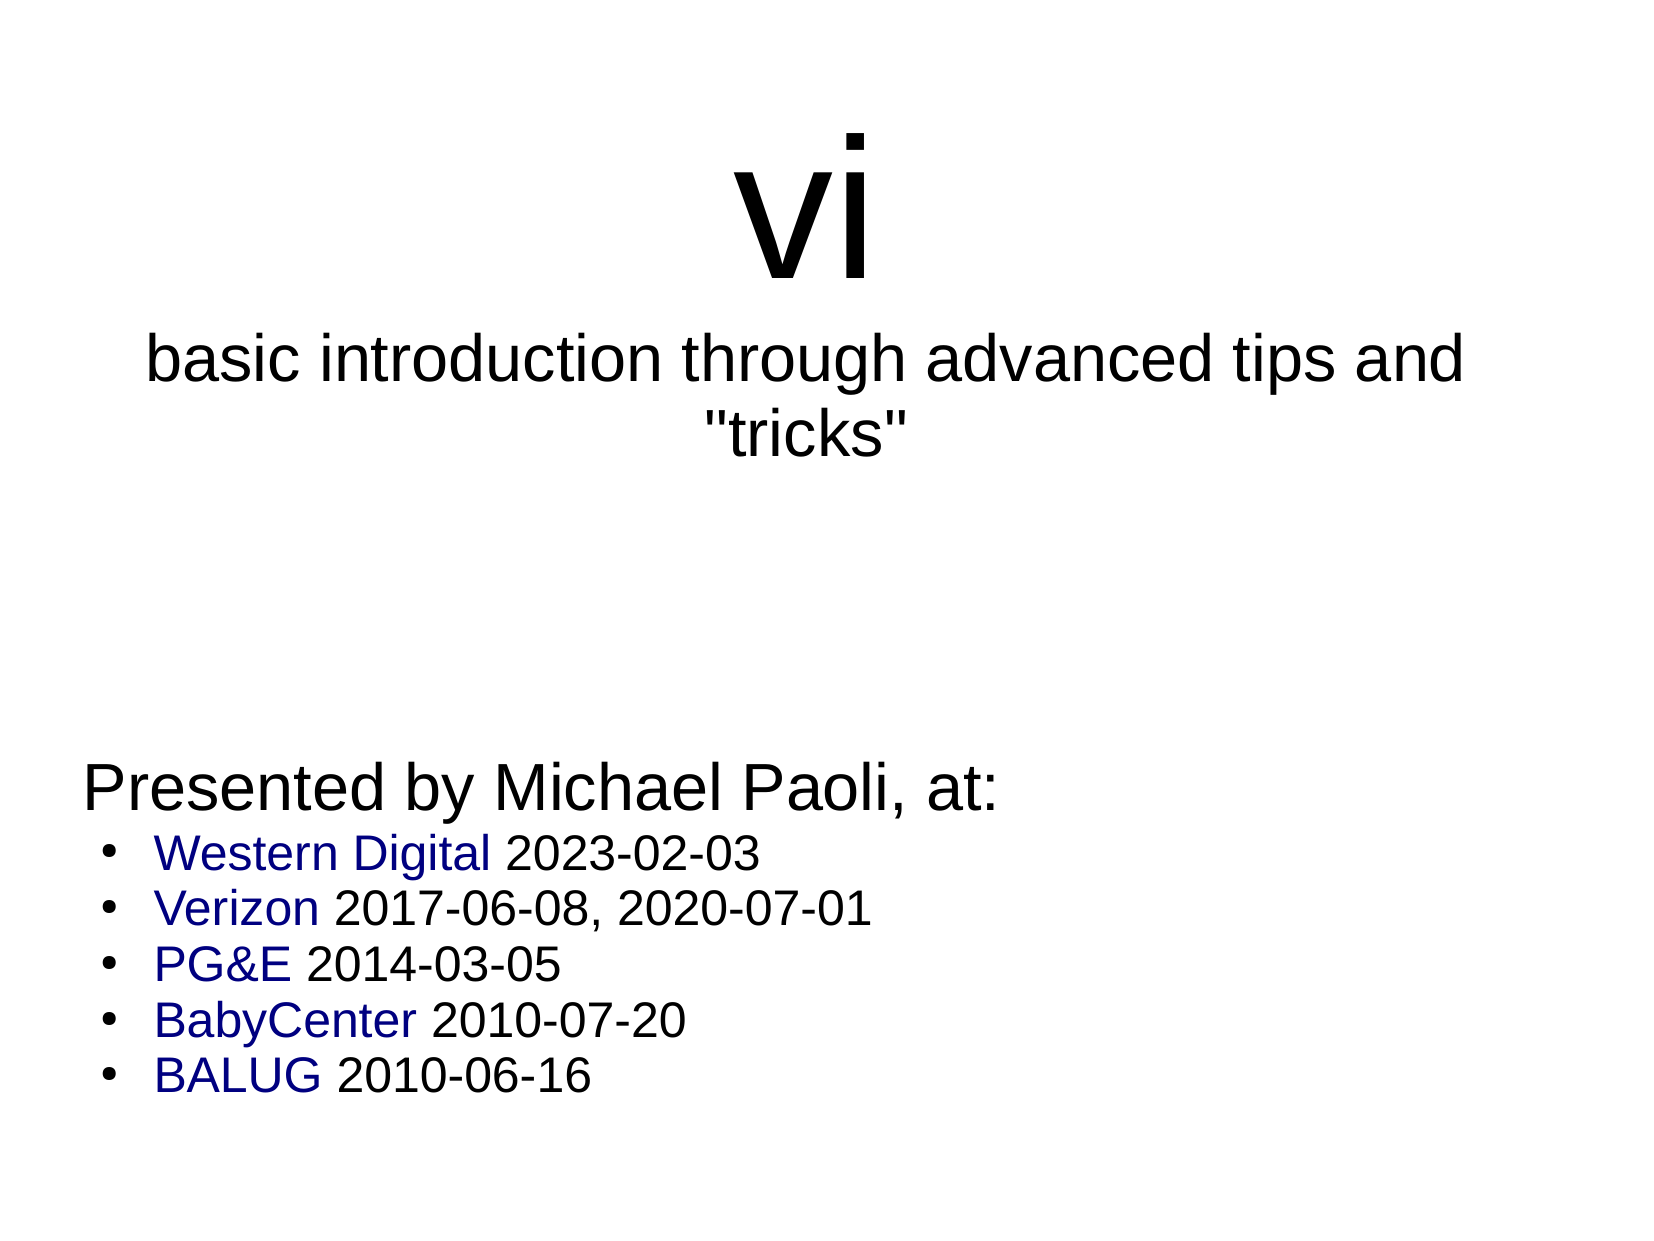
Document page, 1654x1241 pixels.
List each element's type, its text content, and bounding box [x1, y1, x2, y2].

title vi basic introduction through advanced tips and "tricks" [75, 97, 1538, 471]
list Presented by Michael Paoli, at: Western Digital 2023-02-03 Verizon 2017-06-08, 2020-07-01 PG&E 2014-03-05 BabyCenter 2010-07-20 BALUG 2010-06-16 [82, 750, 1571, 1109]
